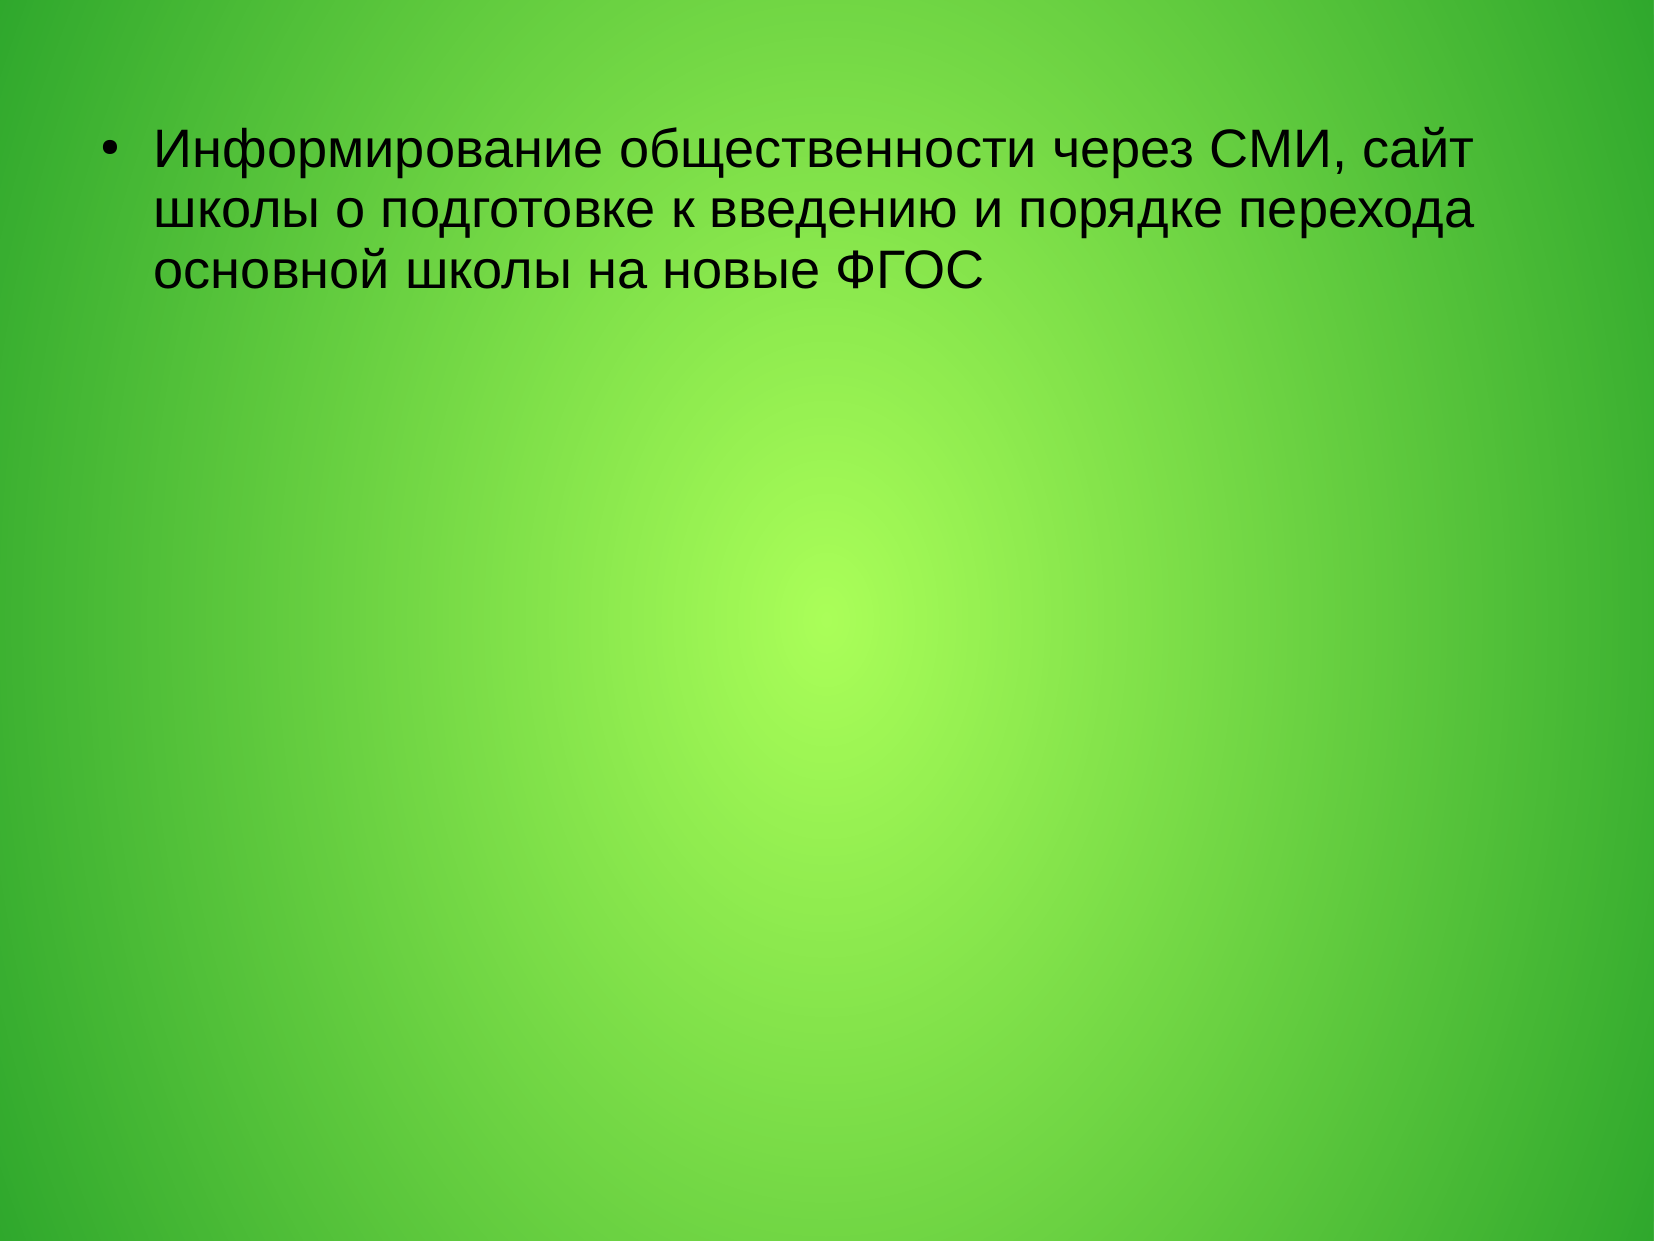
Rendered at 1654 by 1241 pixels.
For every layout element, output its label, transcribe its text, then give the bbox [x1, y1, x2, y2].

list Информирование общественности через СМИ, сайт школы о подготовке к введению и порядке перехода основной школы на новые ФГОС [82, 118, 1571, 1010]
